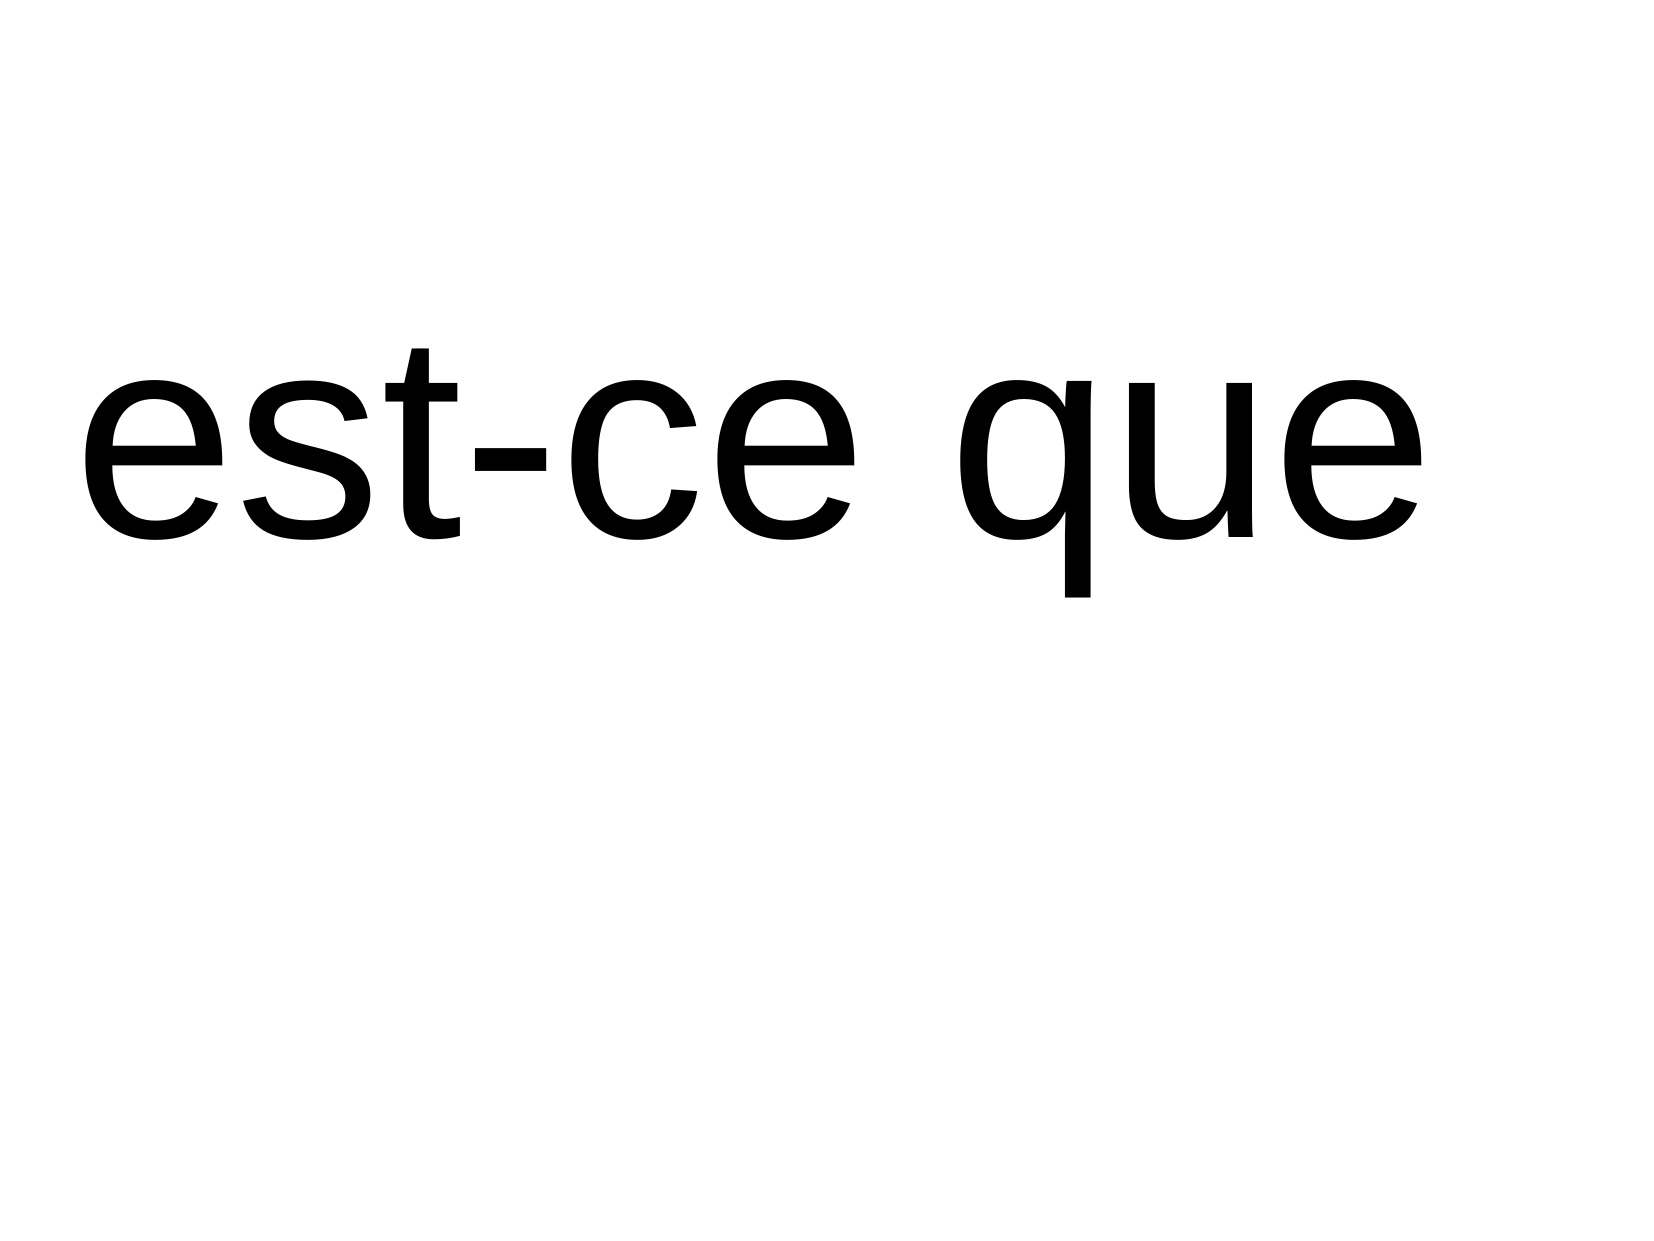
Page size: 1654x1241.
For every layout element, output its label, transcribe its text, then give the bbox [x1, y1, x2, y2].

text_box est-ce que [59, 265, 1595, 607]
